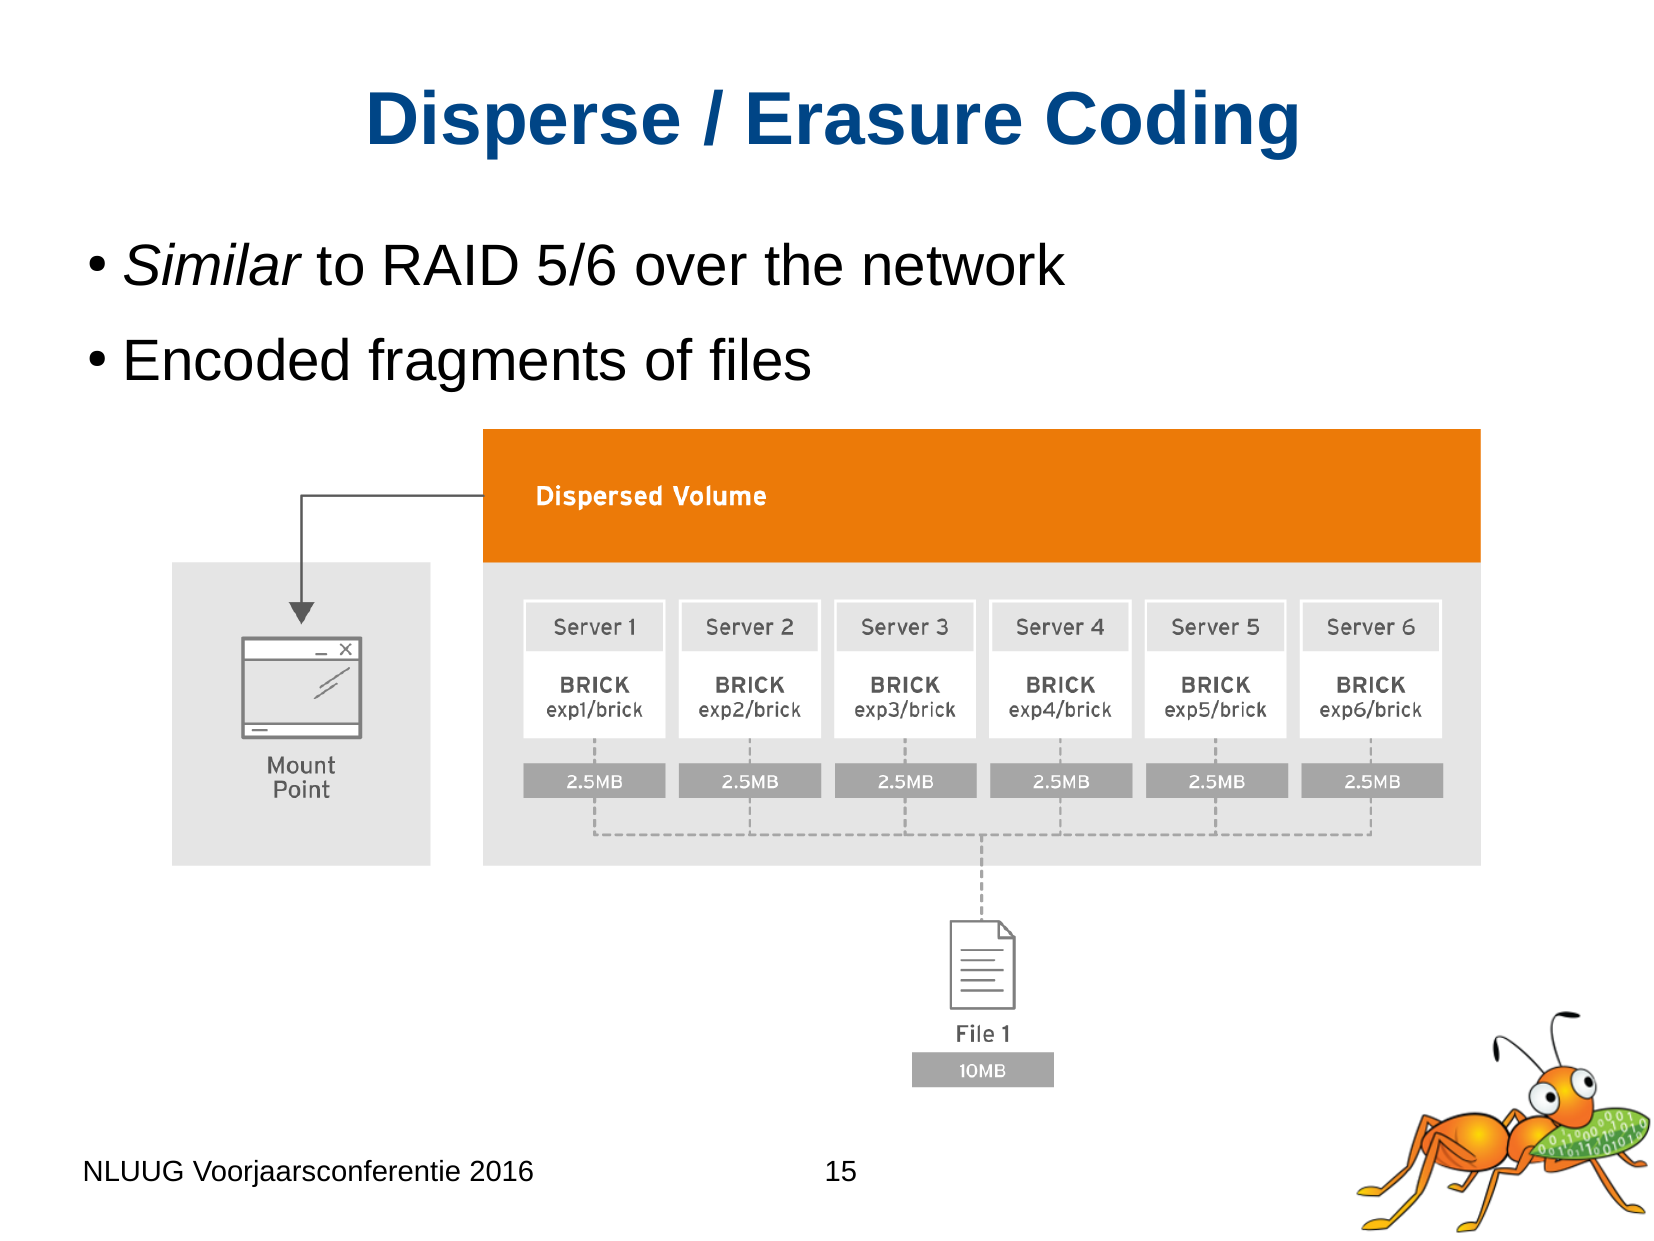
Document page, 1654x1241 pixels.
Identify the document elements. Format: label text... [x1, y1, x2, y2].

title Disperse / Erasure Coding [90, 15, 1579, 223]
picture [1353, 1009, 1654, 1235]
list Similar to RAID 5/6 over the network Encoded fragments of files [86, 232, 1576, 1111]
picture [172, 429, 1481, 1099]
